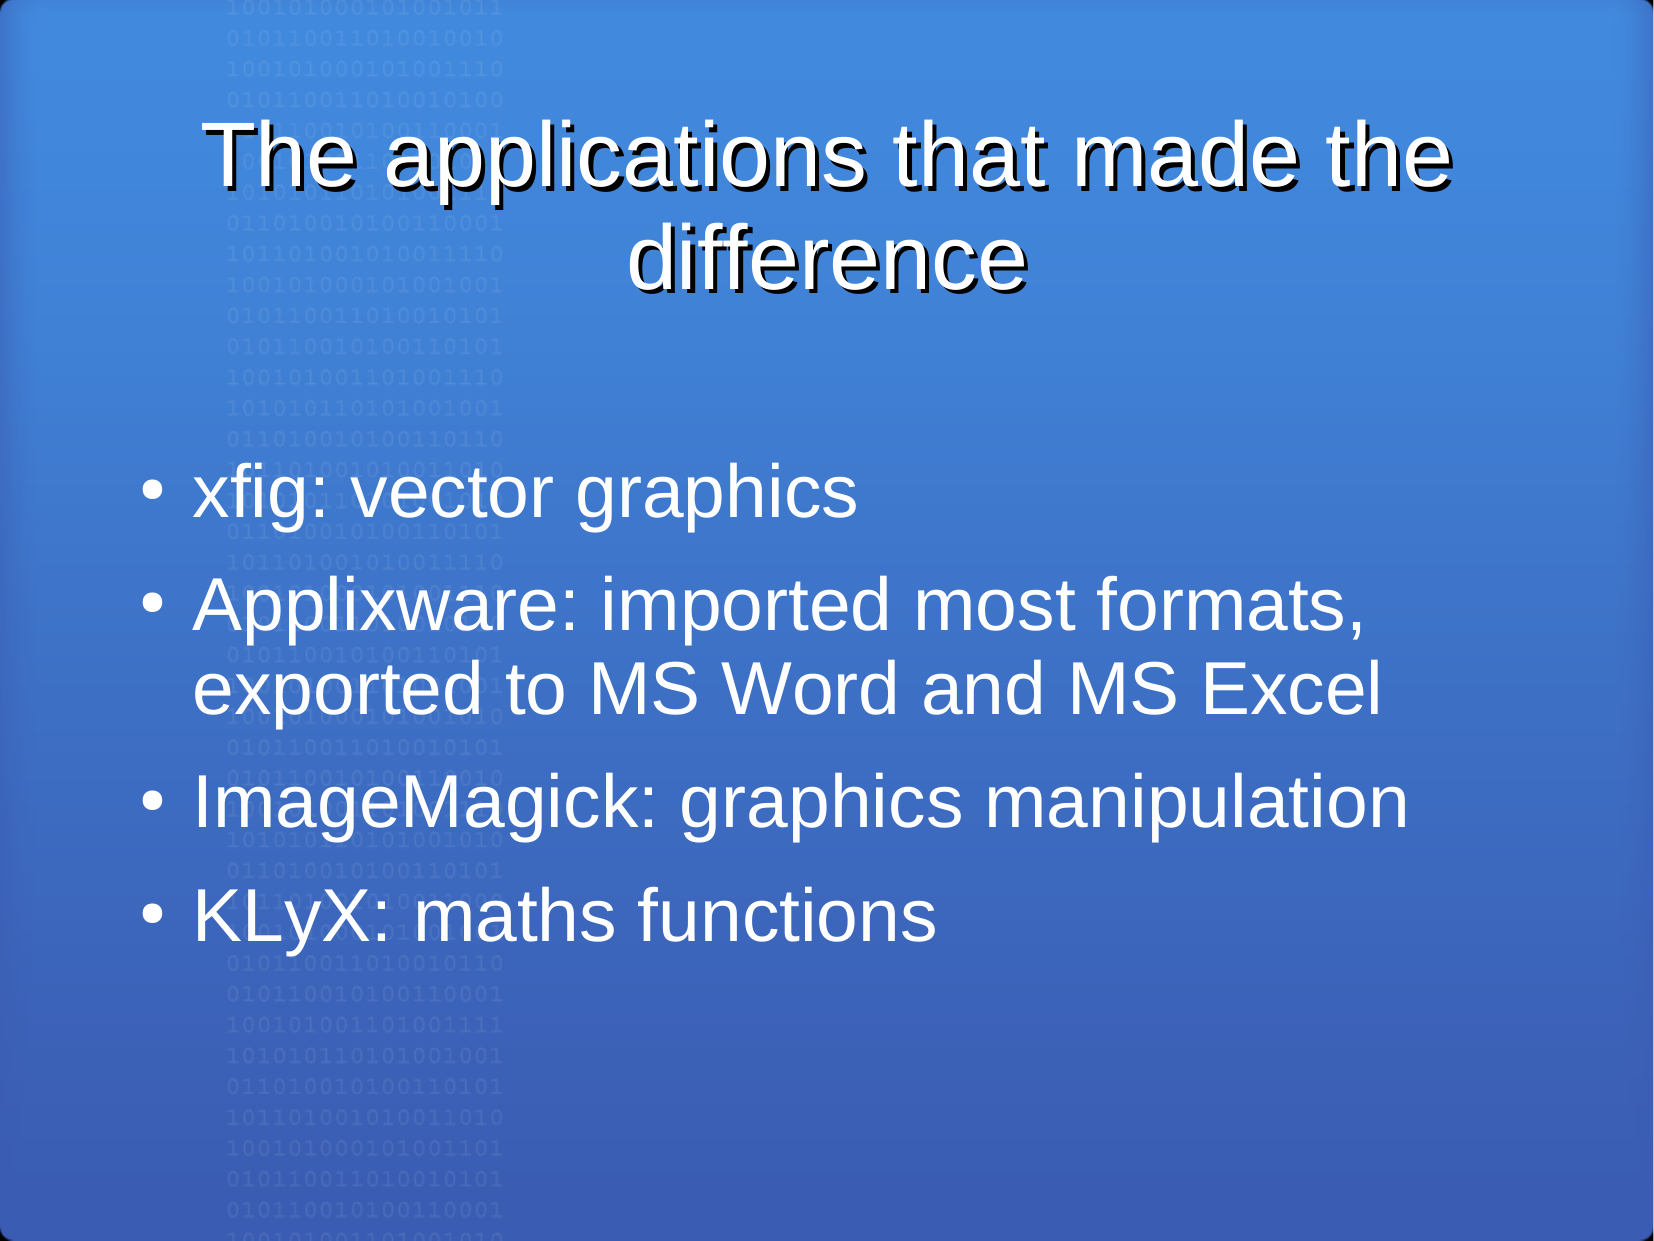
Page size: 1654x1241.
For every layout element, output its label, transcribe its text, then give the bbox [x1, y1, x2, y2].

list xfig: vector graphics Applixware: imported most formats, exported to MS Word and MS Excel ImageMagick: graphics manipulation KLyX: maths functions [121, 344, 1534, 1112]
title The applications that made the difference [121, 102, 1534, 311]
picture [0, 0, 1654, 1241]
